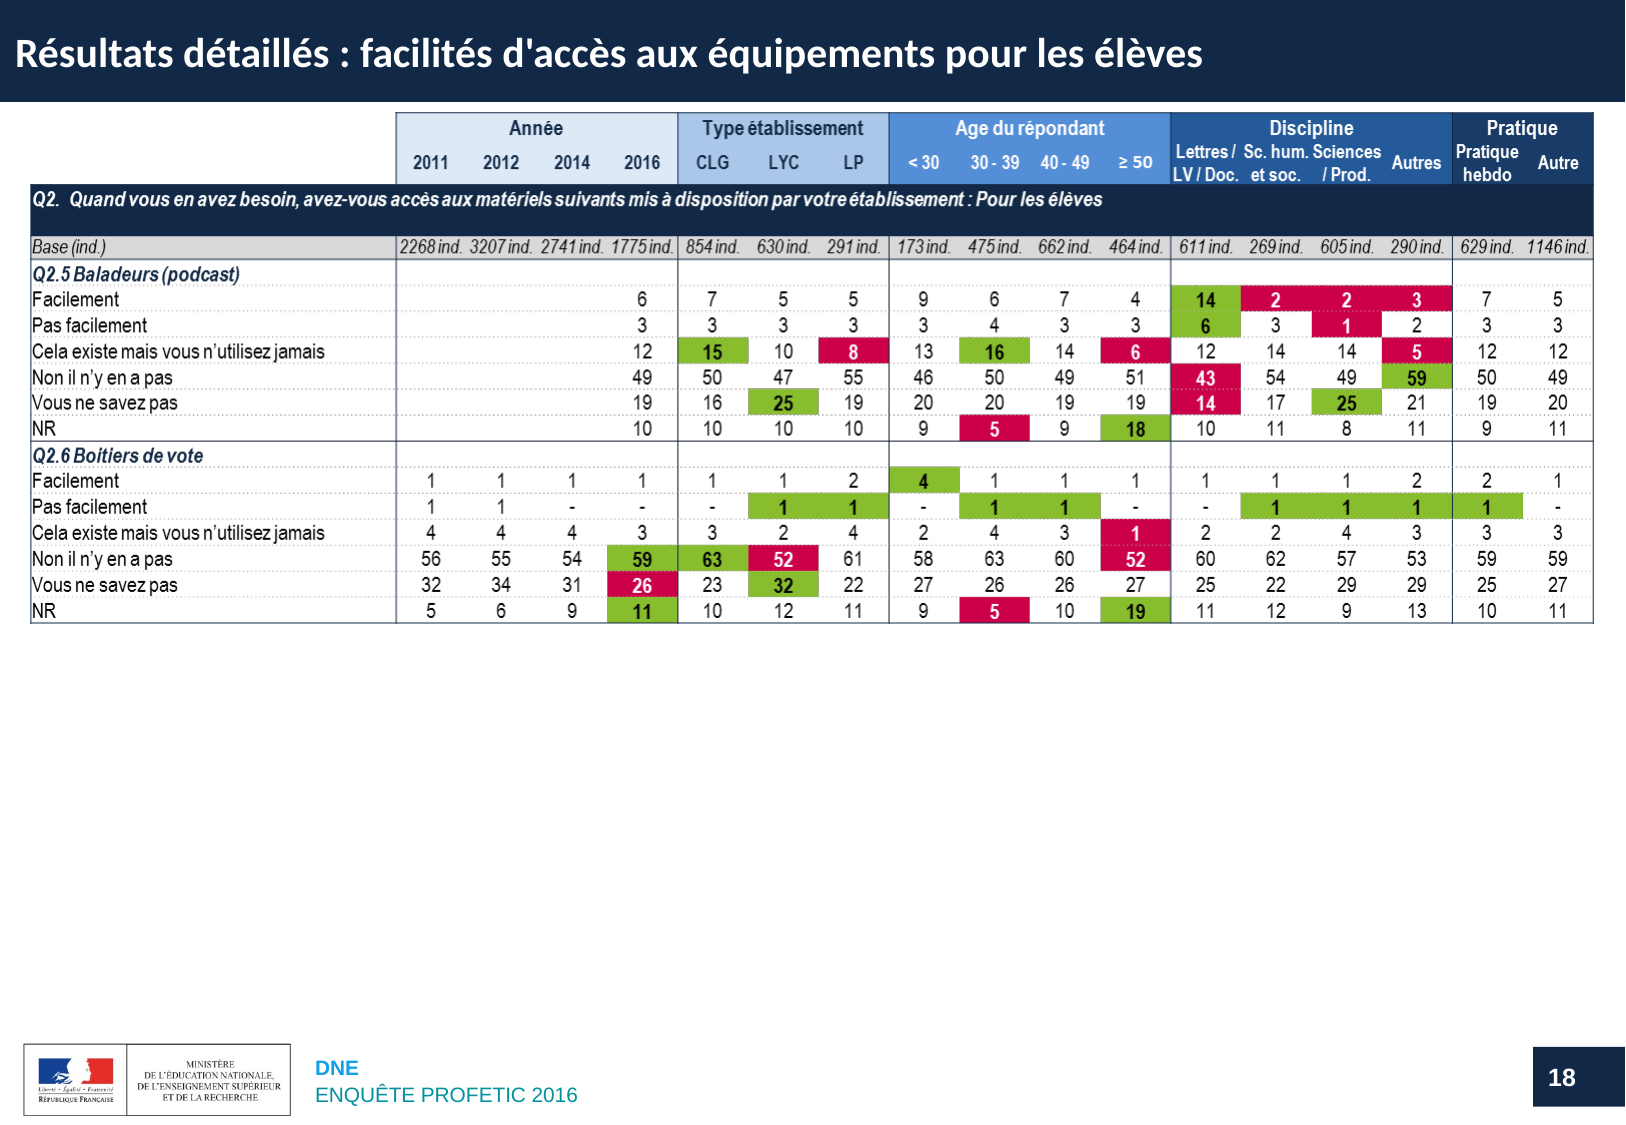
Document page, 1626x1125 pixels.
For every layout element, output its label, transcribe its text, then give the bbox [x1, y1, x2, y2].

picture [30, 108, 1594, 636]
title Résultats détaillés : facilités d'accès aux équipements pour les élèves [0, 0, 1625, 102]
text_box 18 [1533, 1046, 1625, 1107]
